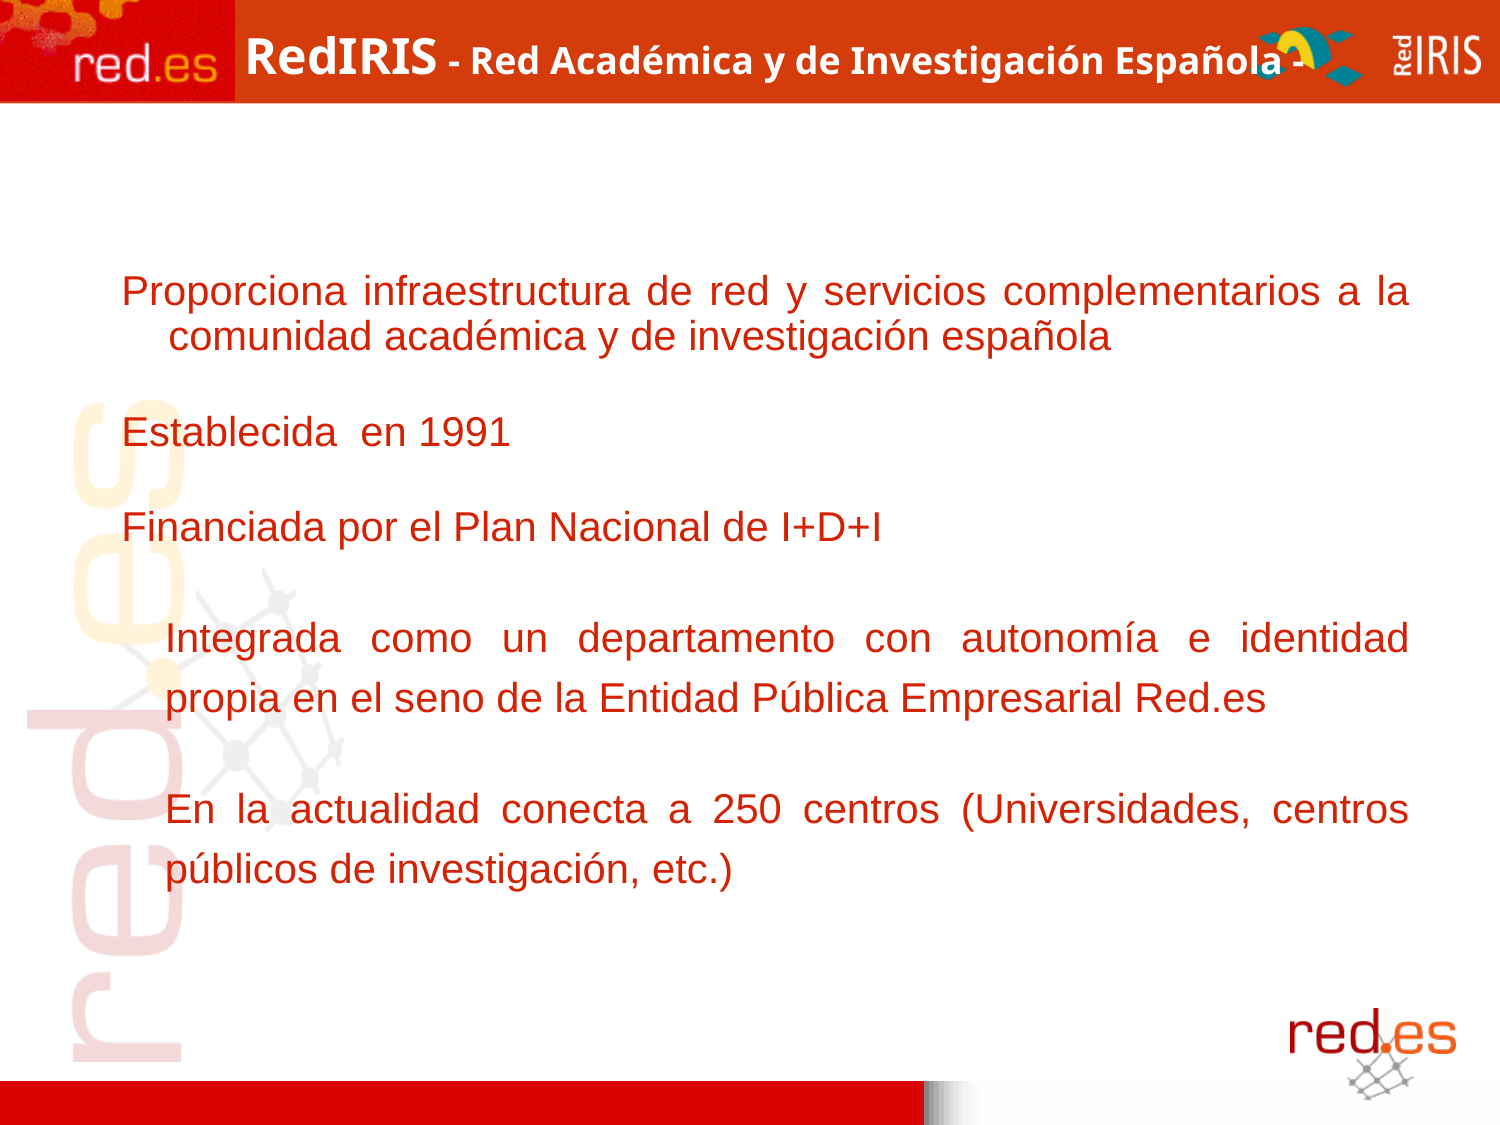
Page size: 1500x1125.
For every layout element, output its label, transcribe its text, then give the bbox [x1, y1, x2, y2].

picture [1412, 27, 1481, 87]
picture [0, 0, 235, 101]
picture [0, 1008, 1500, 1125]
title RedIRIS - Red Académica y de Investigación Española - [244, 4, 1412, 109]
picture [27, 400, 345, 1062]
text_box Proporciona infraestructura de red y servicios complementarios a la comunidad académica y de investigación española Establecida en 1991 Financiada por el Plan Nacional de I+D+I Integrada como un departamento con autonomía e identidad propia en el seno de la Entidad Pública Empresarial Red.es En la actualidad conecta a 250 centros (Universidades, centros públicos de investigación, etc.) [75, 262, 1426, 1005]
